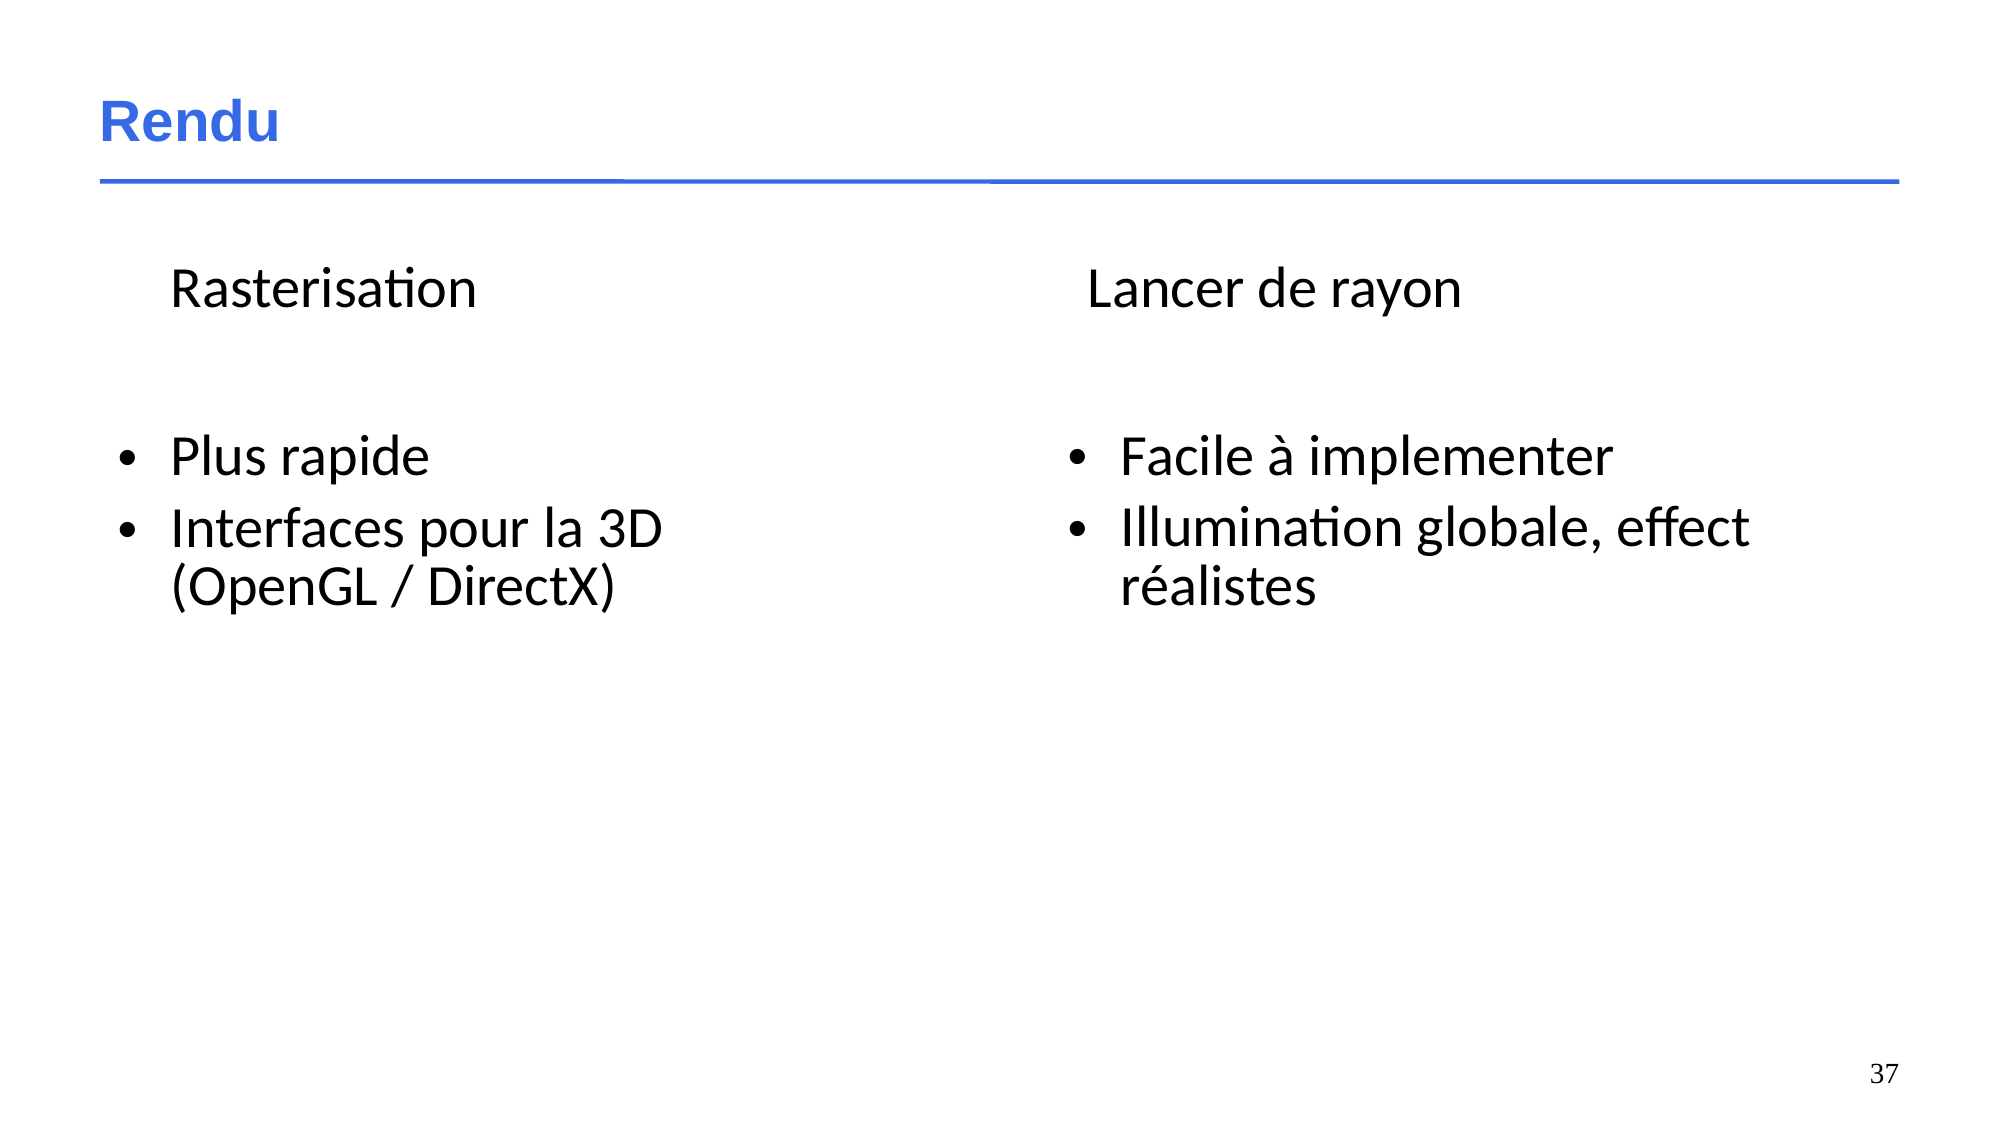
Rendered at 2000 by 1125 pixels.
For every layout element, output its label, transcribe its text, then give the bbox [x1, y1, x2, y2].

list Facile à implementer Illumination globale, effect réalistes [1050, 337, 1851, 1050]
title Rendu [99, 27, 1900, 215]
list [112, 975, 1912, 1088]
list Plus rapide Interfaces pour la 3D (OpenGL / DirectX) [99, 338, 901, 1051]
list Rasterisation Lancer de rayon [99, 263, 1900, 975]
